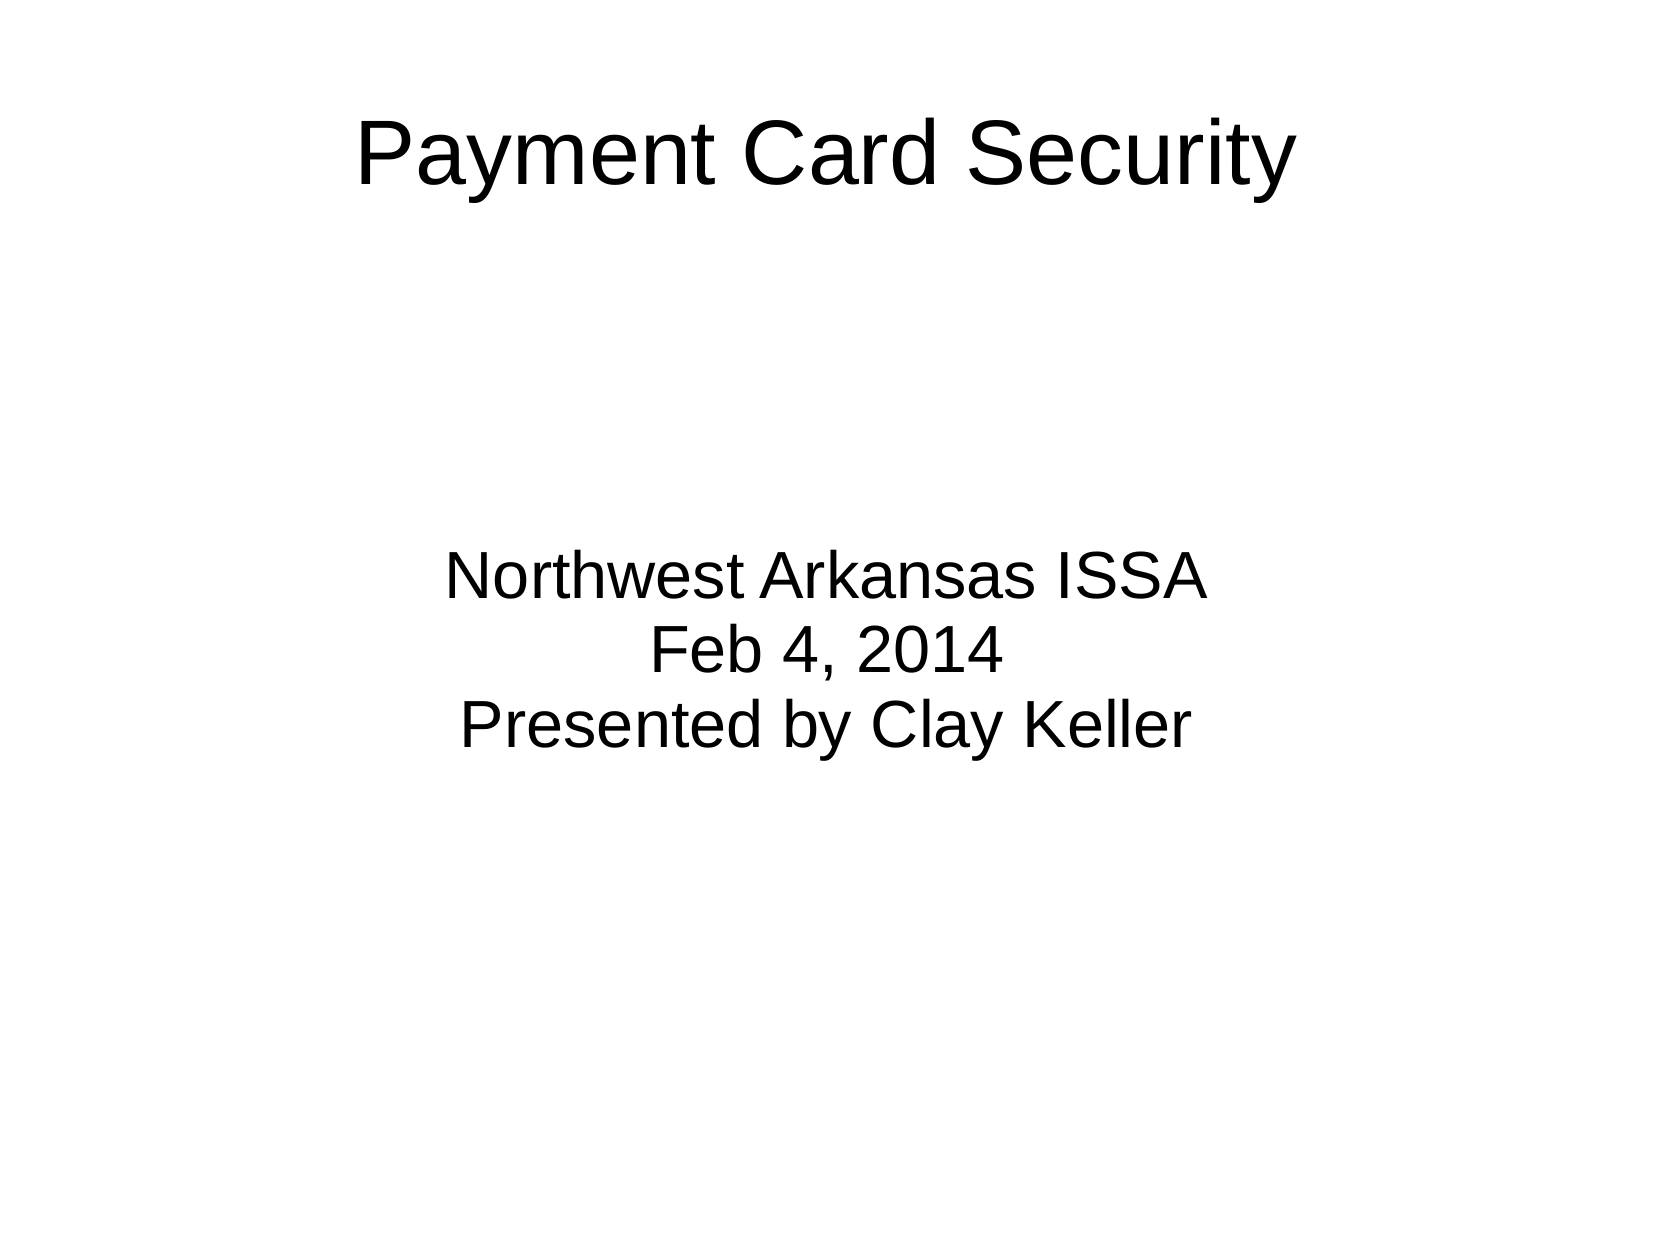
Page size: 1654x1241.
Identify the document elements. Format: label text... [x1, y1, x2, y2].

subtitle Northwest Arkansas ISSA Feb 4, 2014 Presented by Clay Keller [82, 290, 1571, 1010]
title Payment Card Security [82, 49, 1571, 257]
